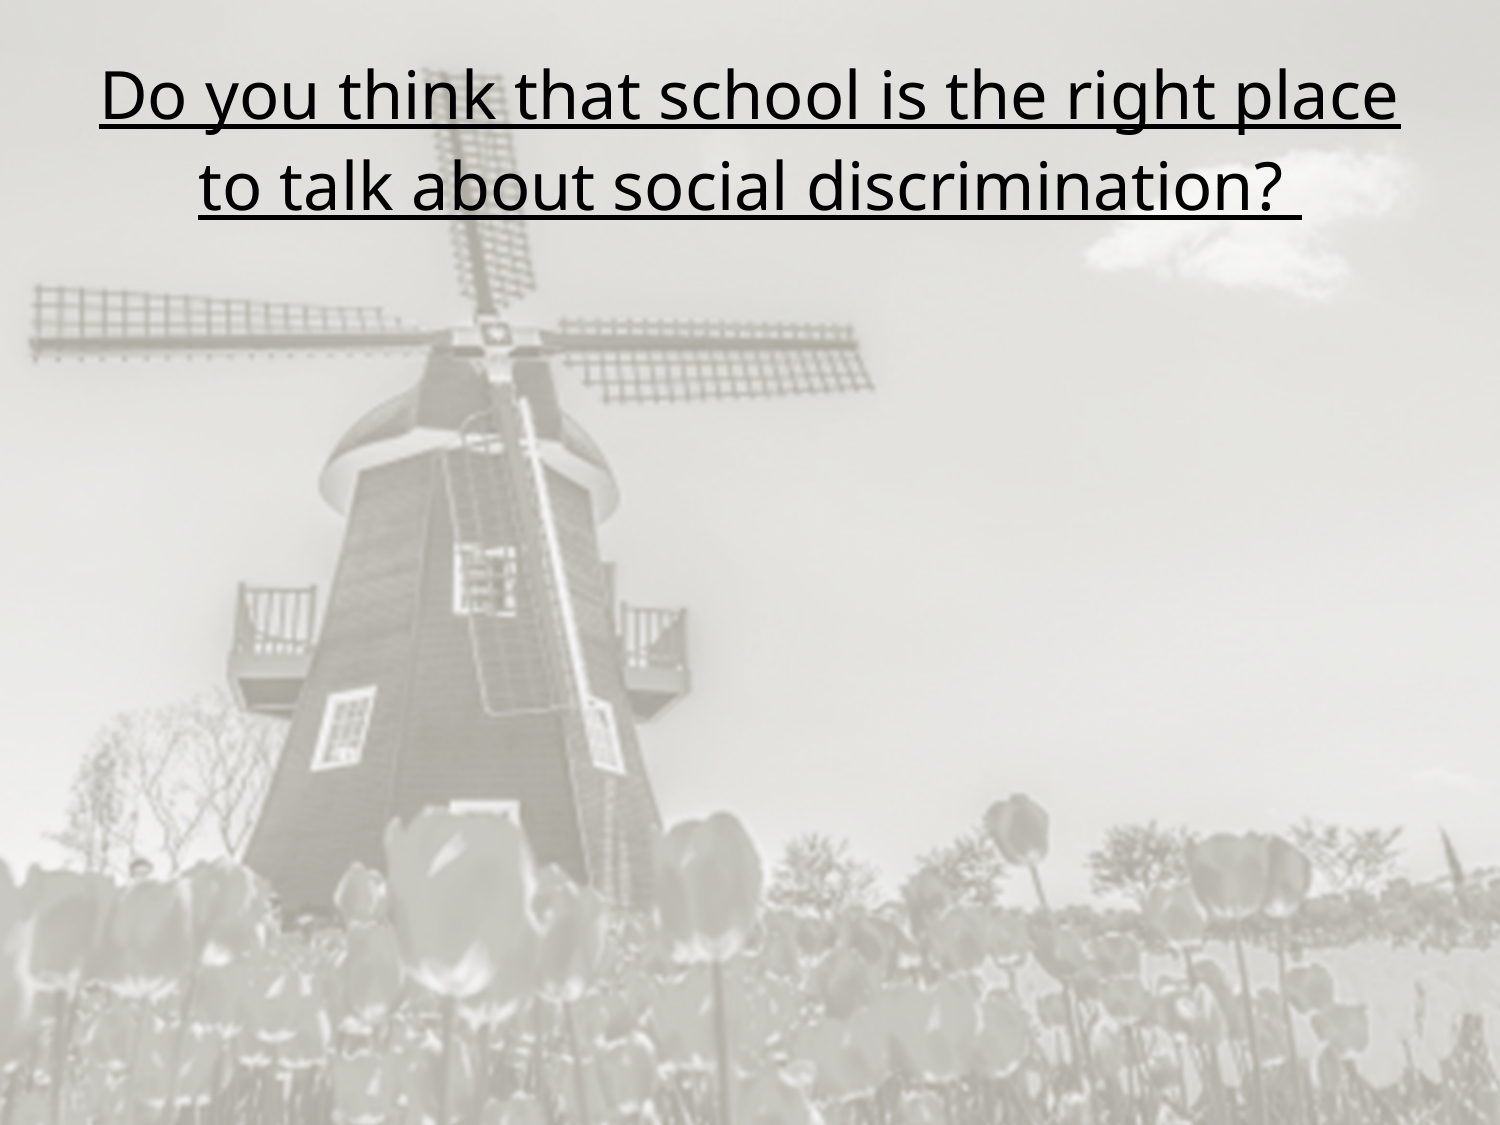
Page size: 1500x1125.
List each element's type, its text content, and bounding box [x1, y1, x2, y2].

picture [0, 0, 1500, 1125]
title Do you think that school is the right place to talk about social discrimination? [75, 45, 1425, 233]
